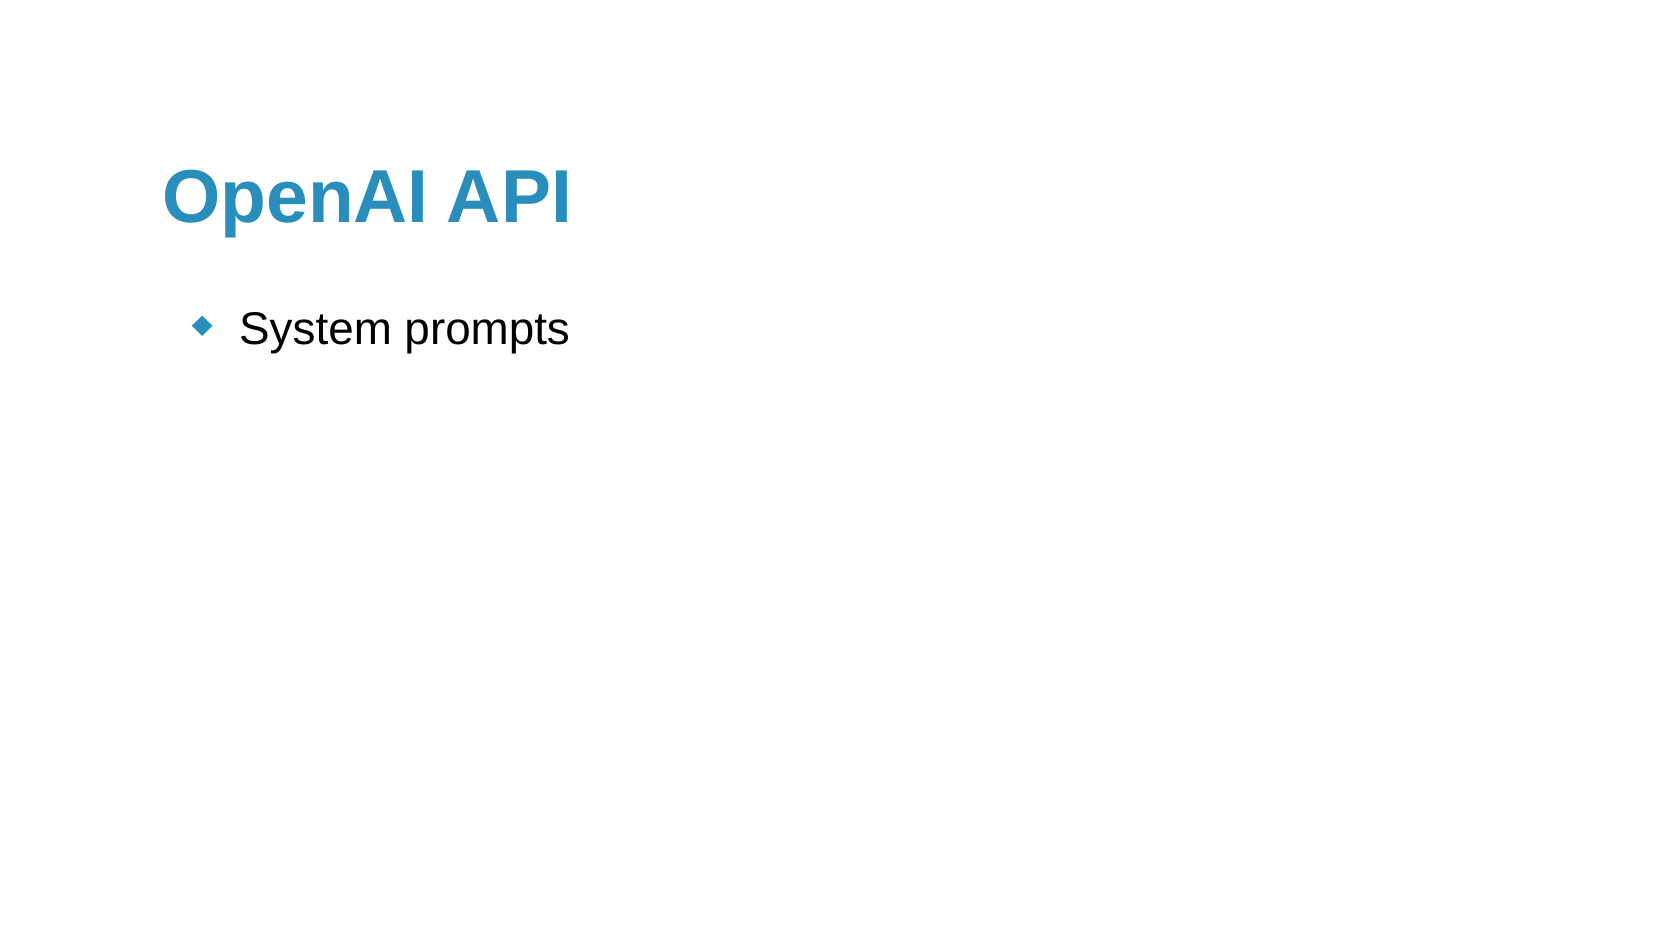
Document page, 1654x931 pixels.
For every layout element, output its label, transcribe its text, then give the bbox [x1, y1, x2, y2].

text_box System prompts [177, 295, 1447, 931]
text_box OpenAI API [147, 147, 1093, 331]
